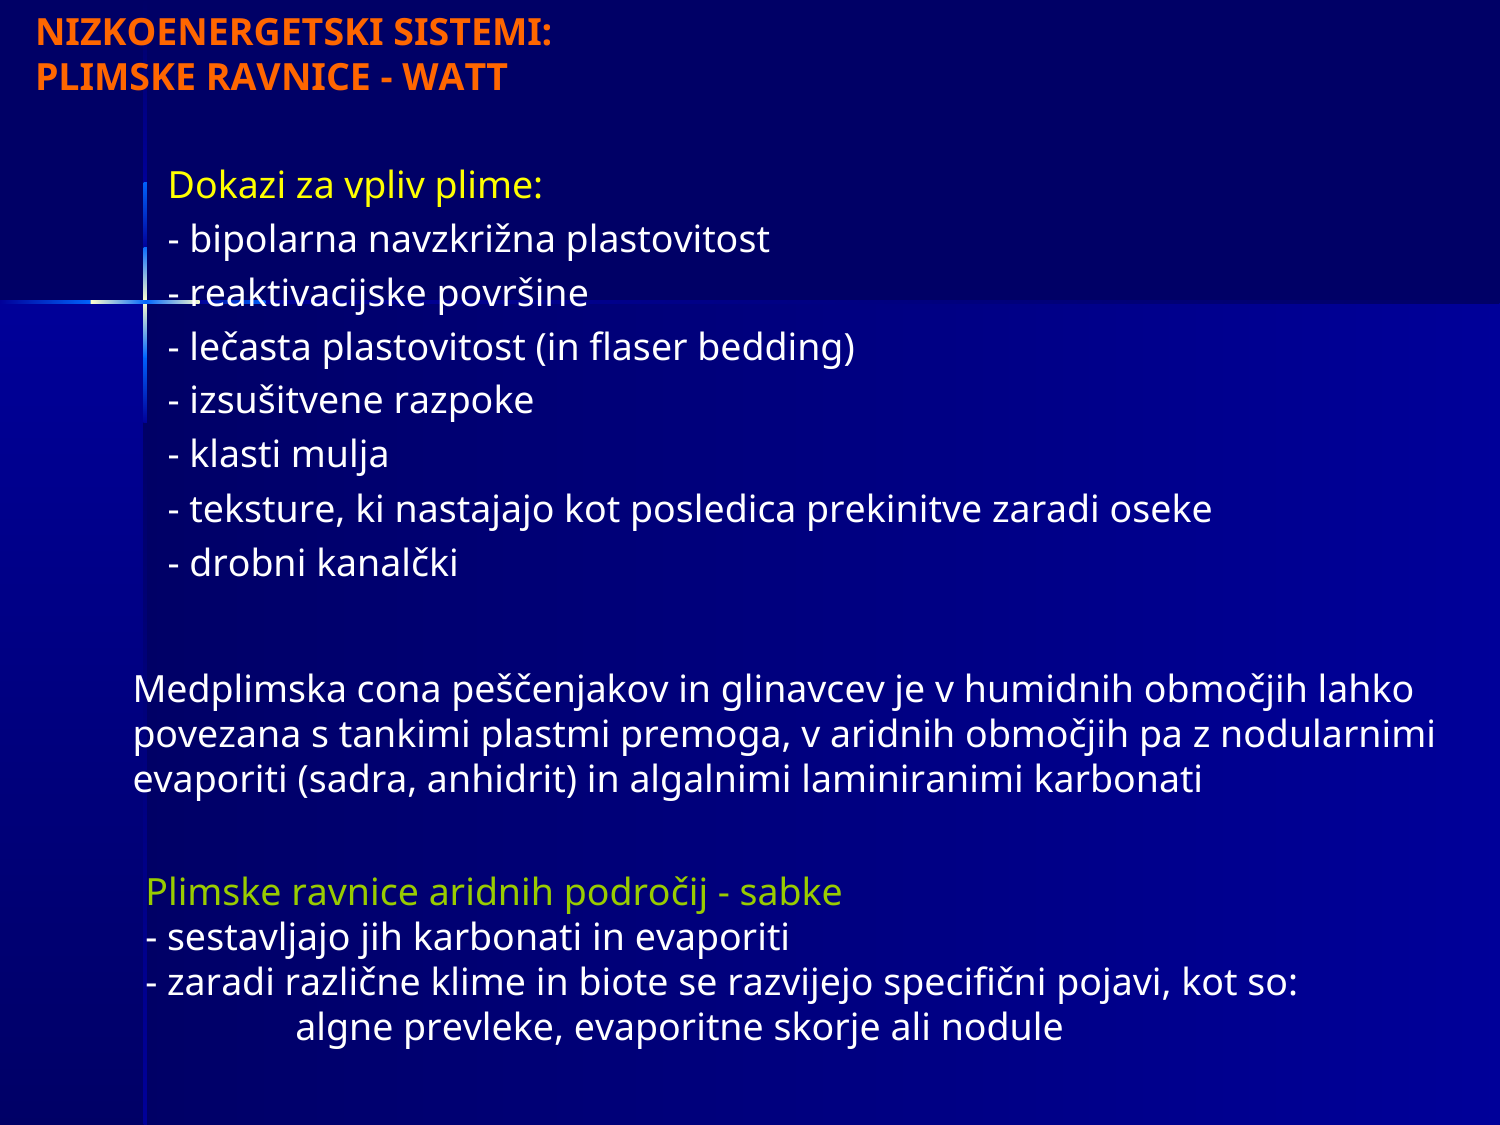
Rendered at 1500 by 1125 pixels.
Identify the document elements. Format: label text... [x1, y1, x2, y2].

text_box NIZKOENERGETSKI SISTEMI: PLIMSKE RAVNICE - WATT [20, 0, 568, 106]
text_box Plimske ravnice aridnih področij - sabke - sestavljajo jih karbonati in evaporiti - zaradi različne klime in biote se razvijejo specifični pojavi, kot so: algne prevleke, evaporitne skorje ali nodule [130, 860, 1315, 1056]
text_box Medplimska cona peščenjakov in glinavcev je v humidnih območjih lahko povezana s tankimi plastmi premoga, v aridnih območjih pa z nodularnimi evaporiti (sadra, anhidrit) in algalnimi laminiranimi karbonati [117, 656, 1453, 808]
text_box Dokazi za vpliv plime: - bipolarna navzkrižna plastovitost - reaktivacijske površine - lečasta plastovitost (in flaser bedding) - izsušitvene razpoke - klasti mulja - teksture, ki nastajajo kot posledica prekinitve zaradi oseke - drobni kanalčki [152, 143, 1229, 592]
